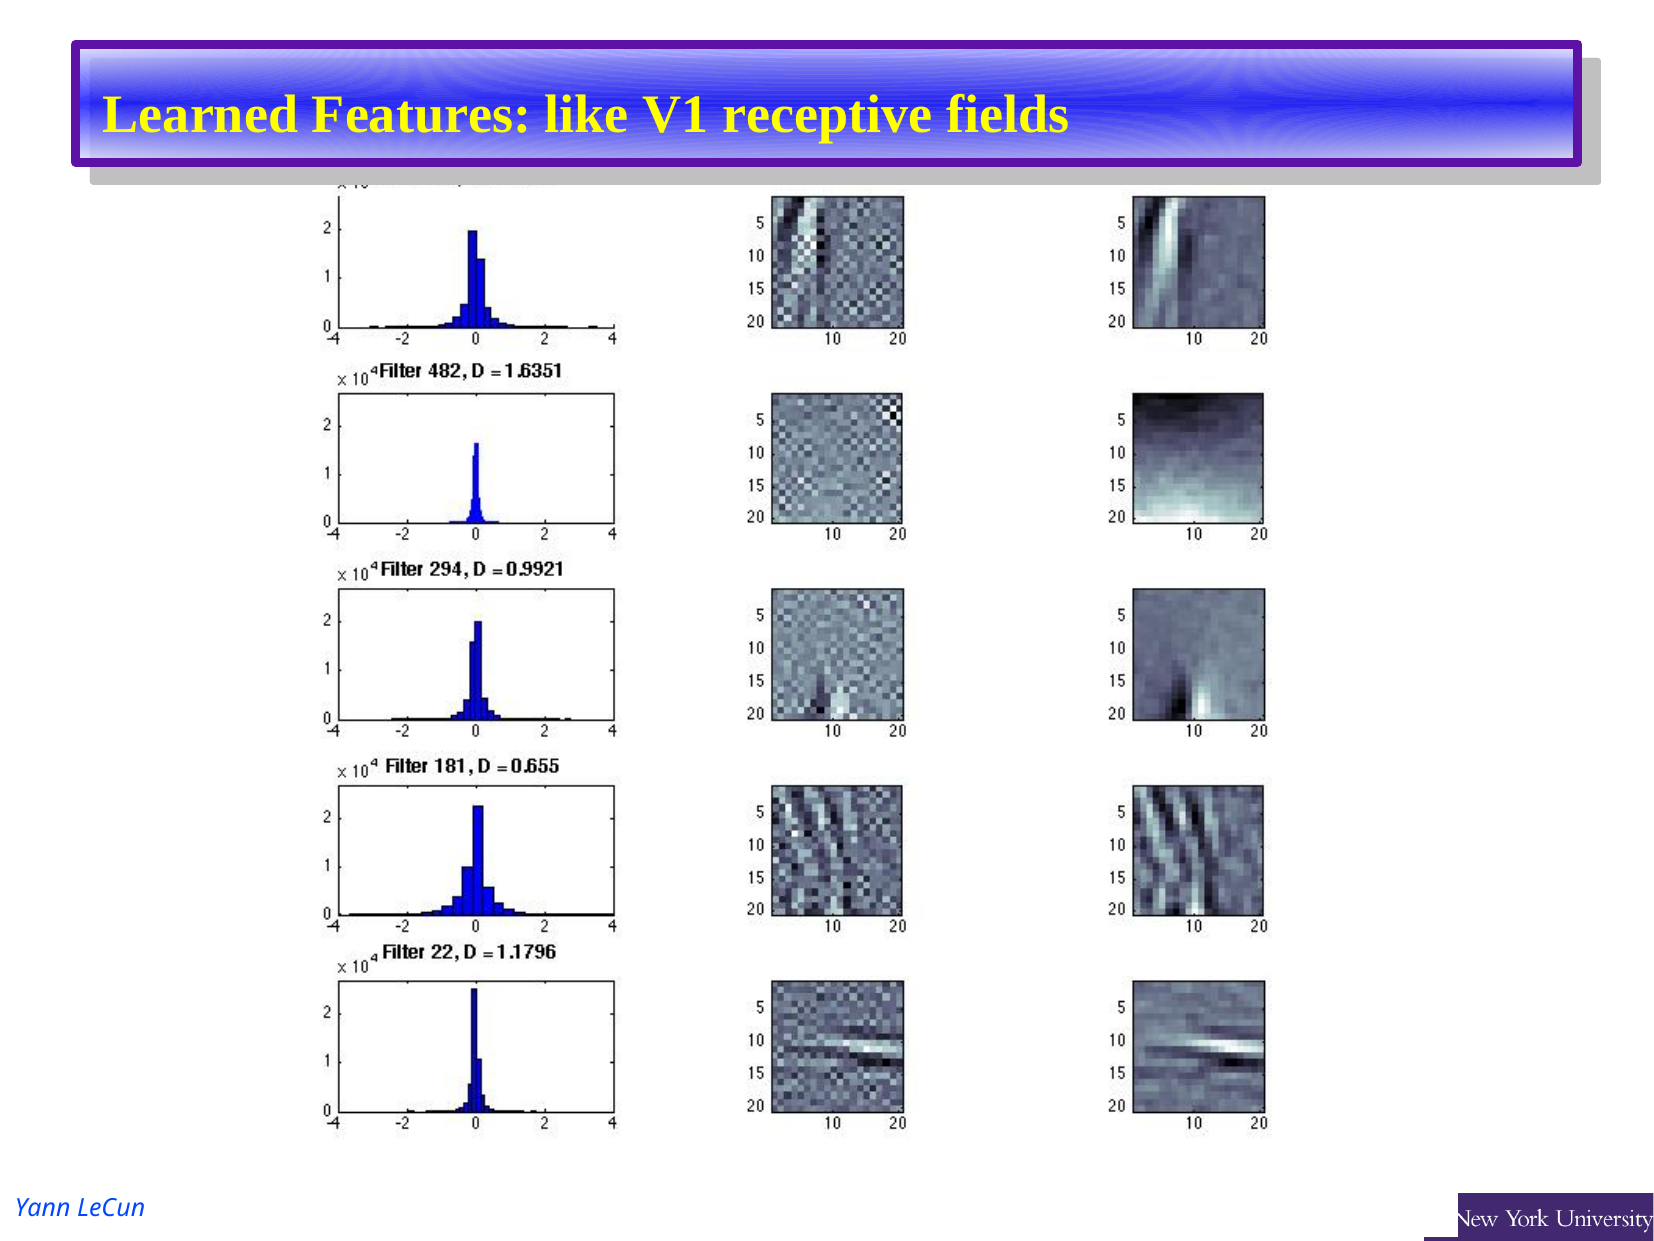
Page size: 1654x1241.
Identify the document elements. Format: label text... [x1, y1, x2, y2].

title Learned Features: like V1 receptive fields [75, 44, 1578, 163]
picture [171, 185, 1654, 1241]
